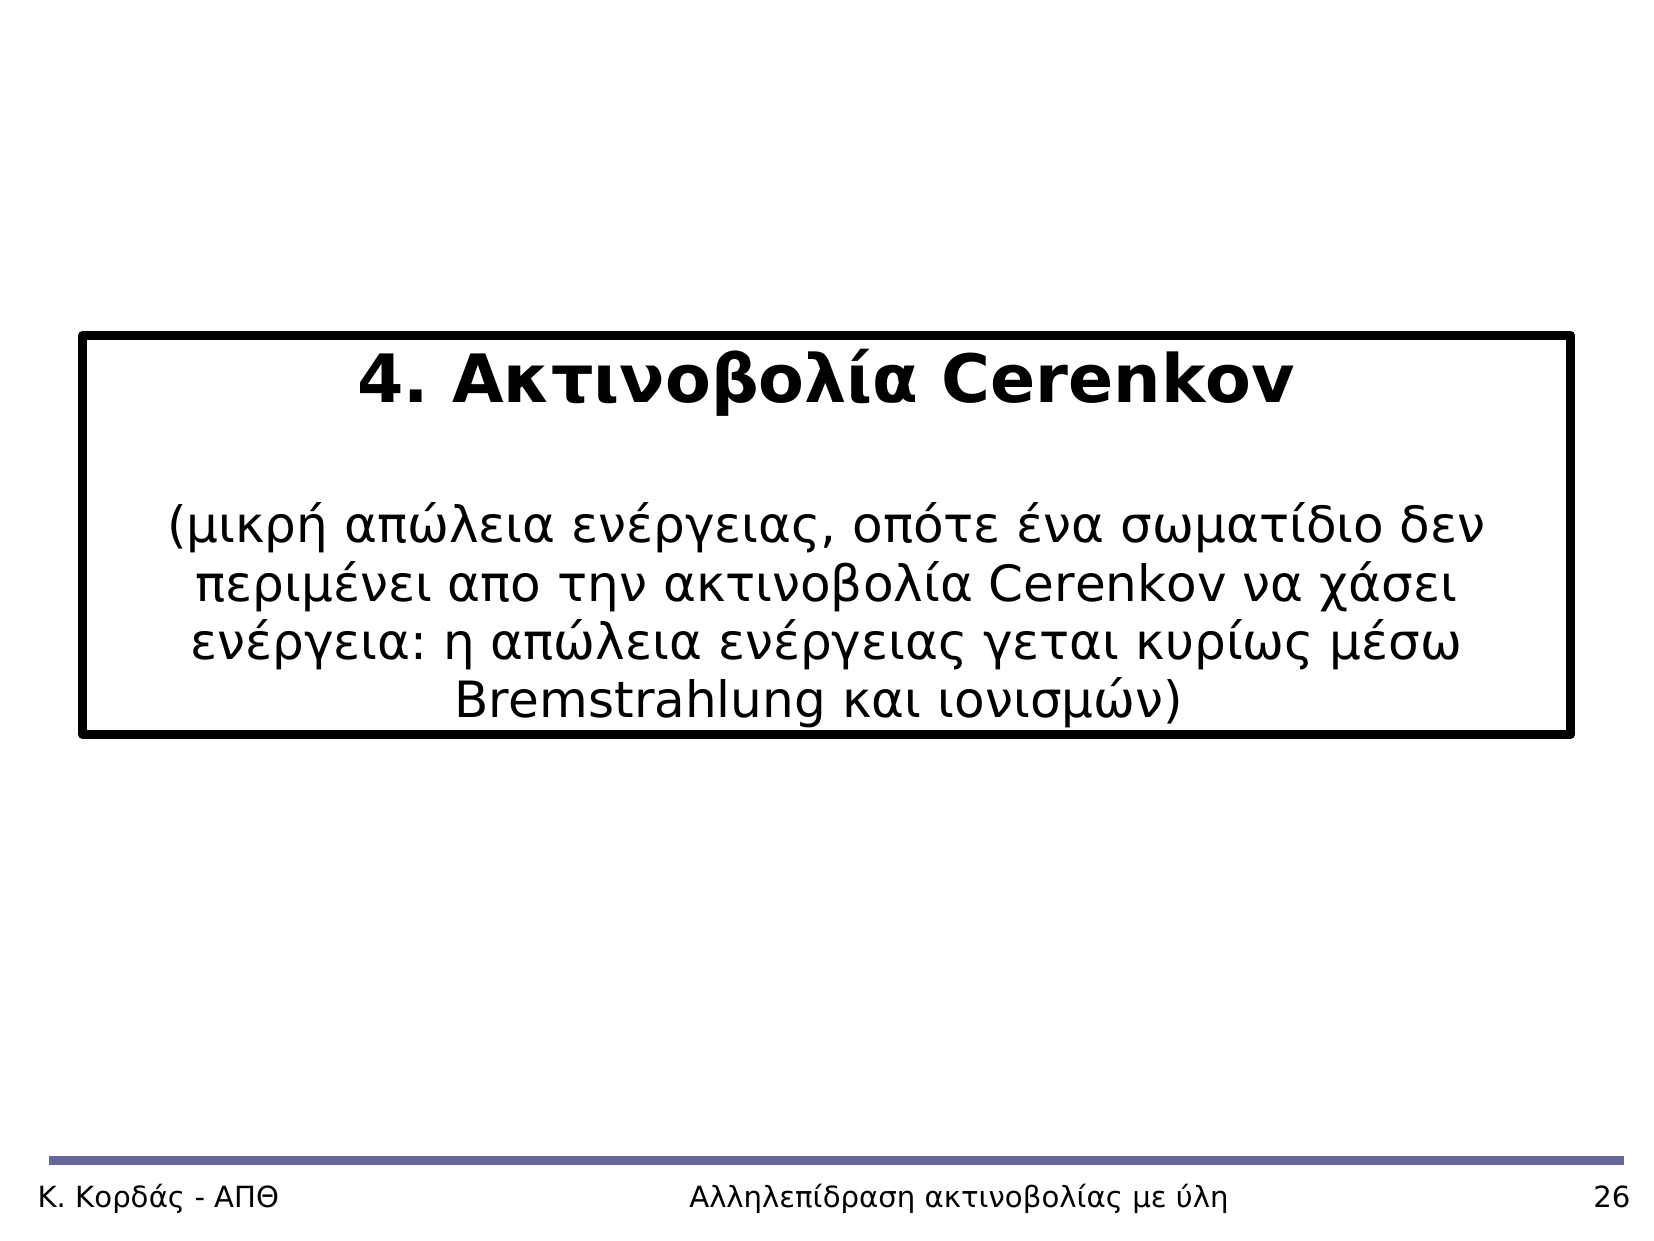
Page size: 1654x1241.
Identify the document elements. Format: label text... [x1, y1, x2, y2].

subtitle 4. Ακτινοβολία Cerenkov (μικρή απώλεια ενέργειας, οπότε ένα σωματίδιο δεν περιμένει απο την ακτινοβολία Cerenkοv να χάσει ενέργεια: η απώλεια ενέργειας γεται κυρίως μέσω Bremstrahlung και ιονισμών) [82, 335, 1571, 735]
